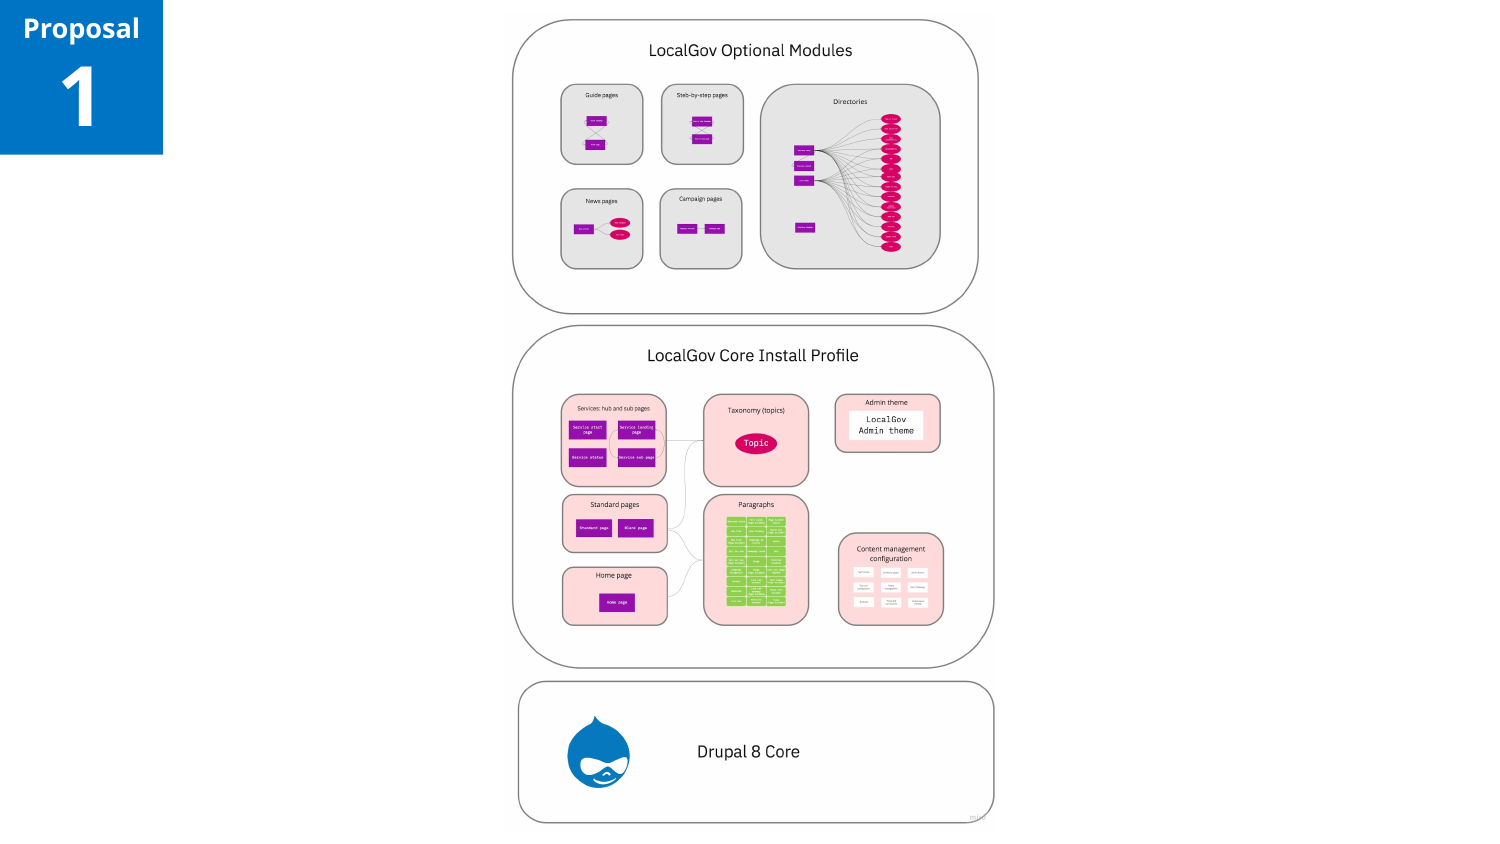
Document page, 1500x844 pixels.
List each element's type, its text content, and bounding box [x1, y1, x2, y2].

text_box Proposal 1 [0, 0, 163, 155]
picture [503, 13, 997, 831]
